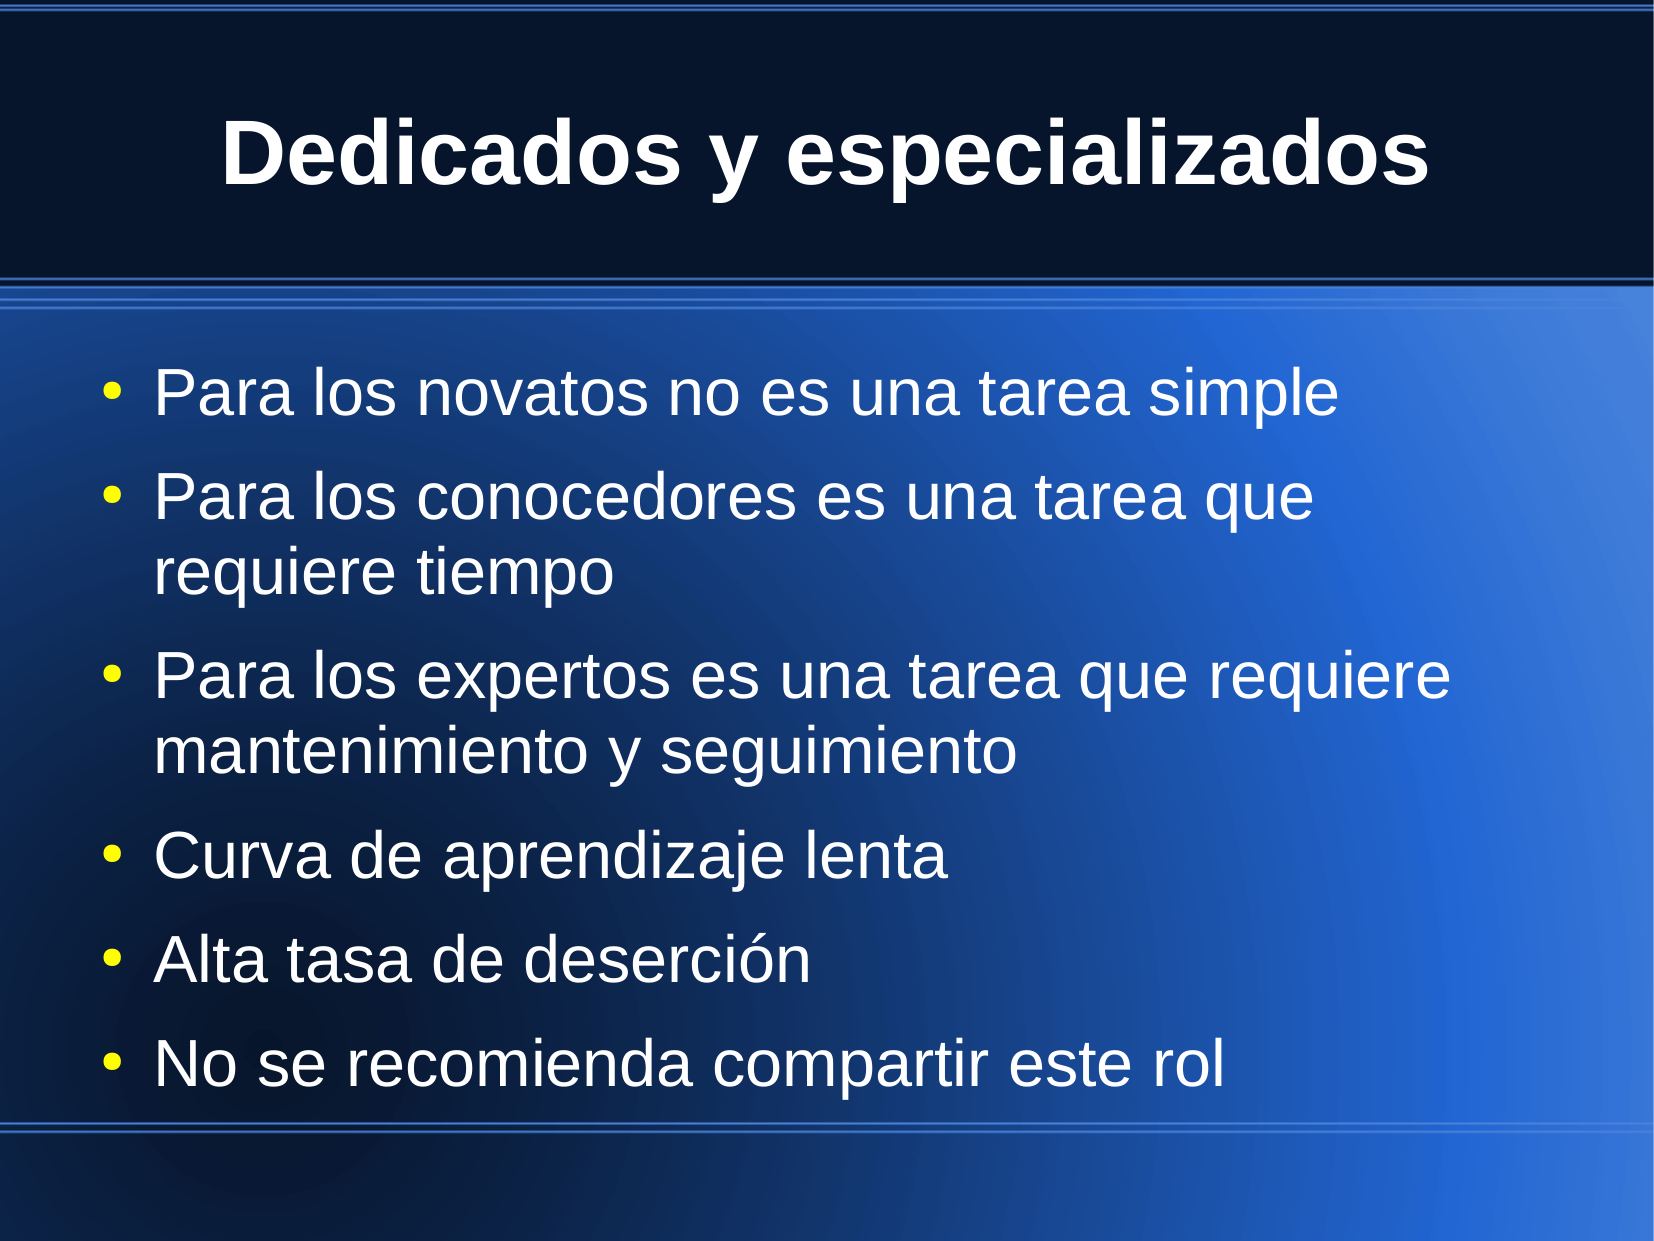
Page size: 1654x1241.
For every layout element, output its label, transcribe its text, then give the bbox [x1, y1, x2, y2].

list Para los novatos no es una tarea simple Para los conocedores es una tarea que requiere tiempo Para los expertos es una tarea que requiere mantenimiento y seguimiento Curva de aprendizaje lenta Alta tasa de deserción No se recomienda compartir este rol [82, 355, 1571, 1101]
picture [0, 0, 1654, 1241]
title Dedicados y especializados [82, 56, 1571, 250]
